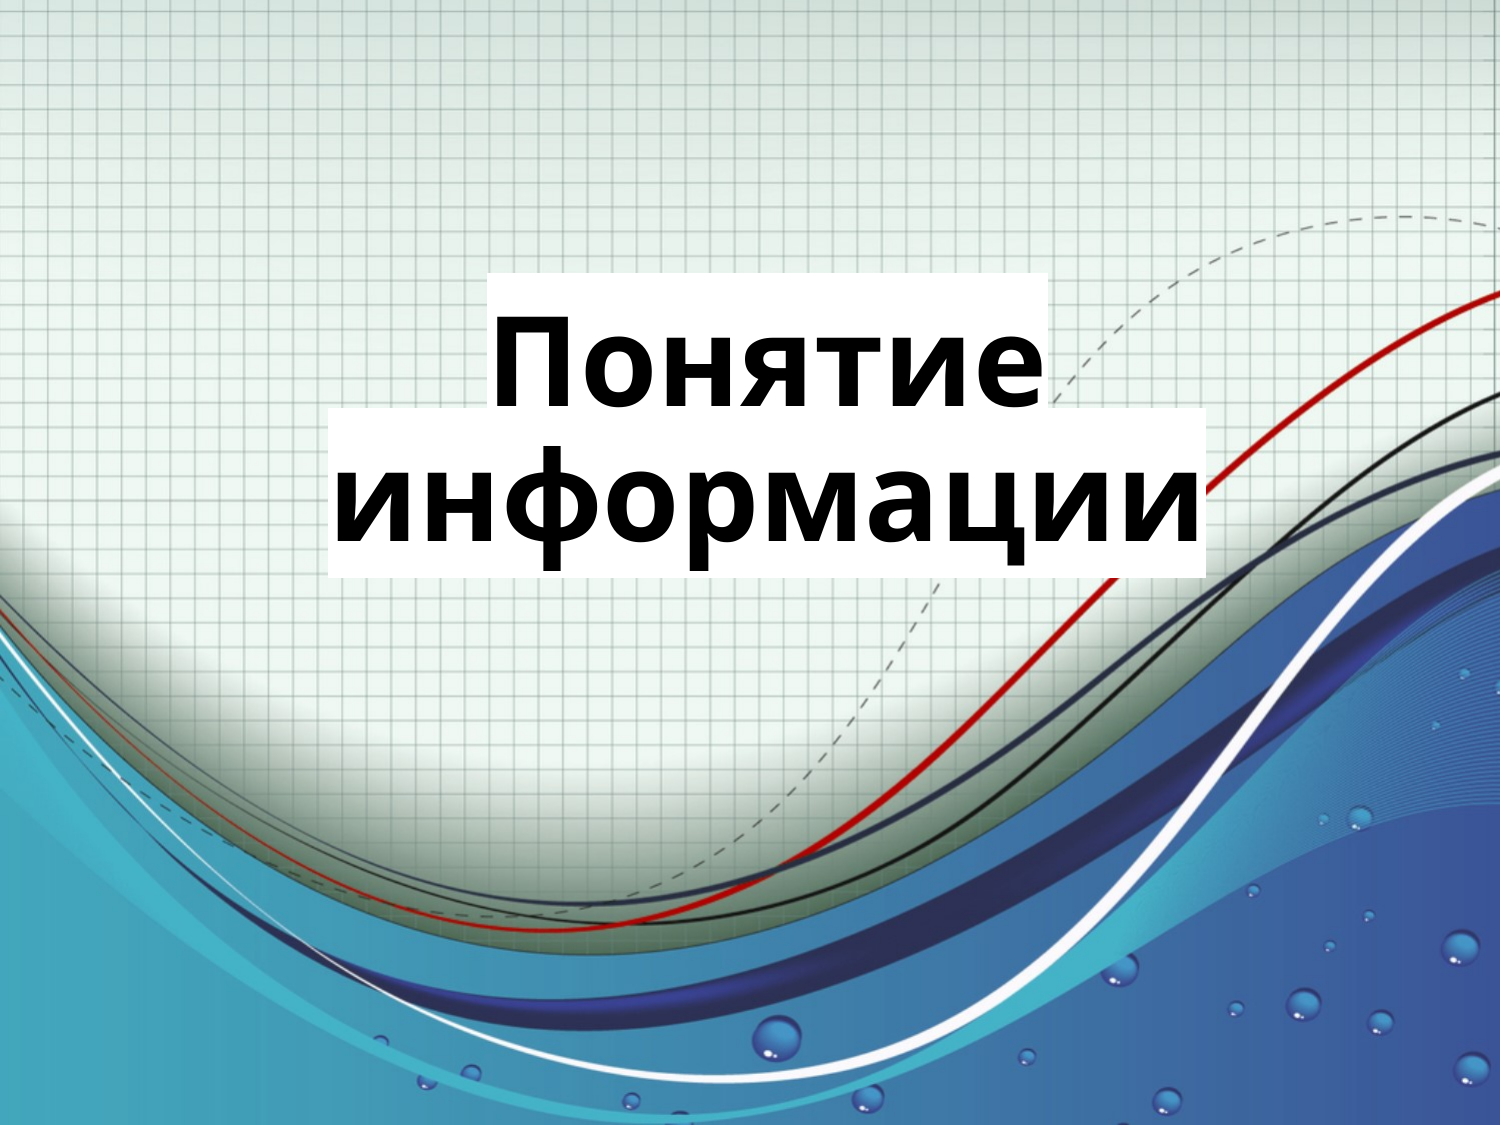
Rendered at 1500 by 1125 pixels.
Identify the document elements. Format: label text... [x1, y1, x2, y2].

title Понятие информации [129, 354, 1405, 576]
picture [0, 0, 1500, 1125]
